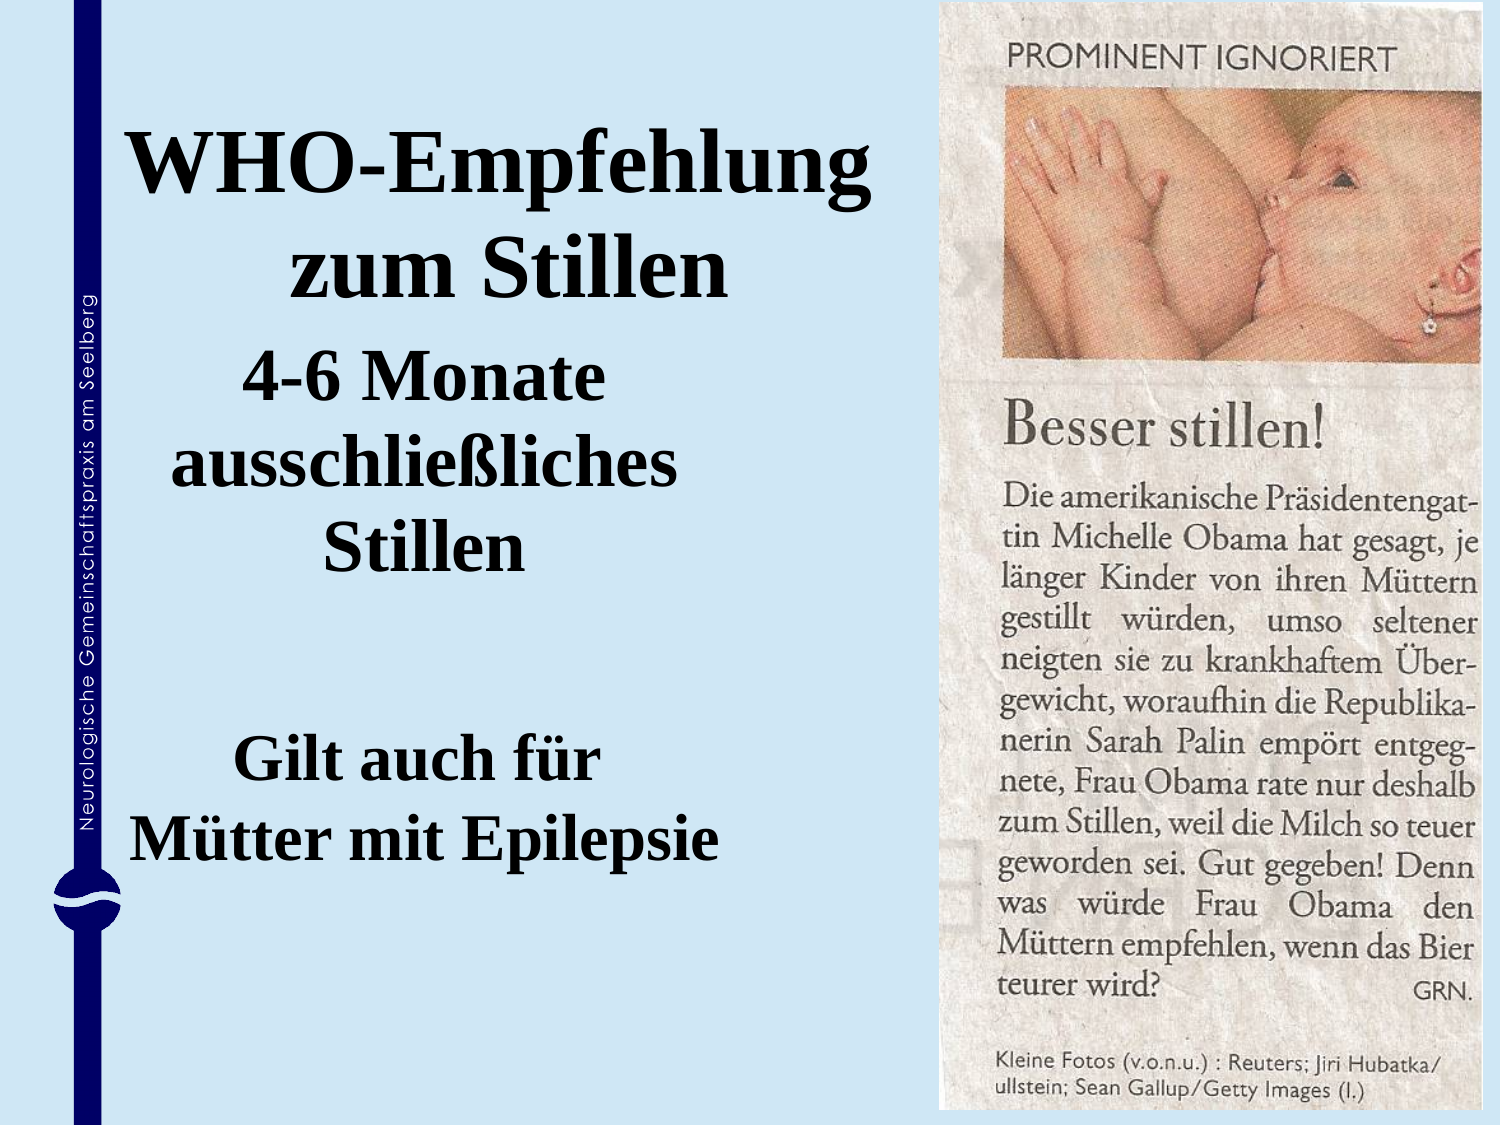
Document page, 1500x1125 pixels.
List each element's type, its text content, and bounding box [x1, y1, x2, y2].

list 4-6 Monate ausschließliches Stillen [112, 324, 738, 610]
picture [939, 2, 1483, 1110]
text_box Gilt auch für Mütter mit Epilepsie [114, 705, 737, 881]
title WHO-Empfehlung zum Stillen [80, 101, 939, 290]
picture [53, 0, 121, 1125]
